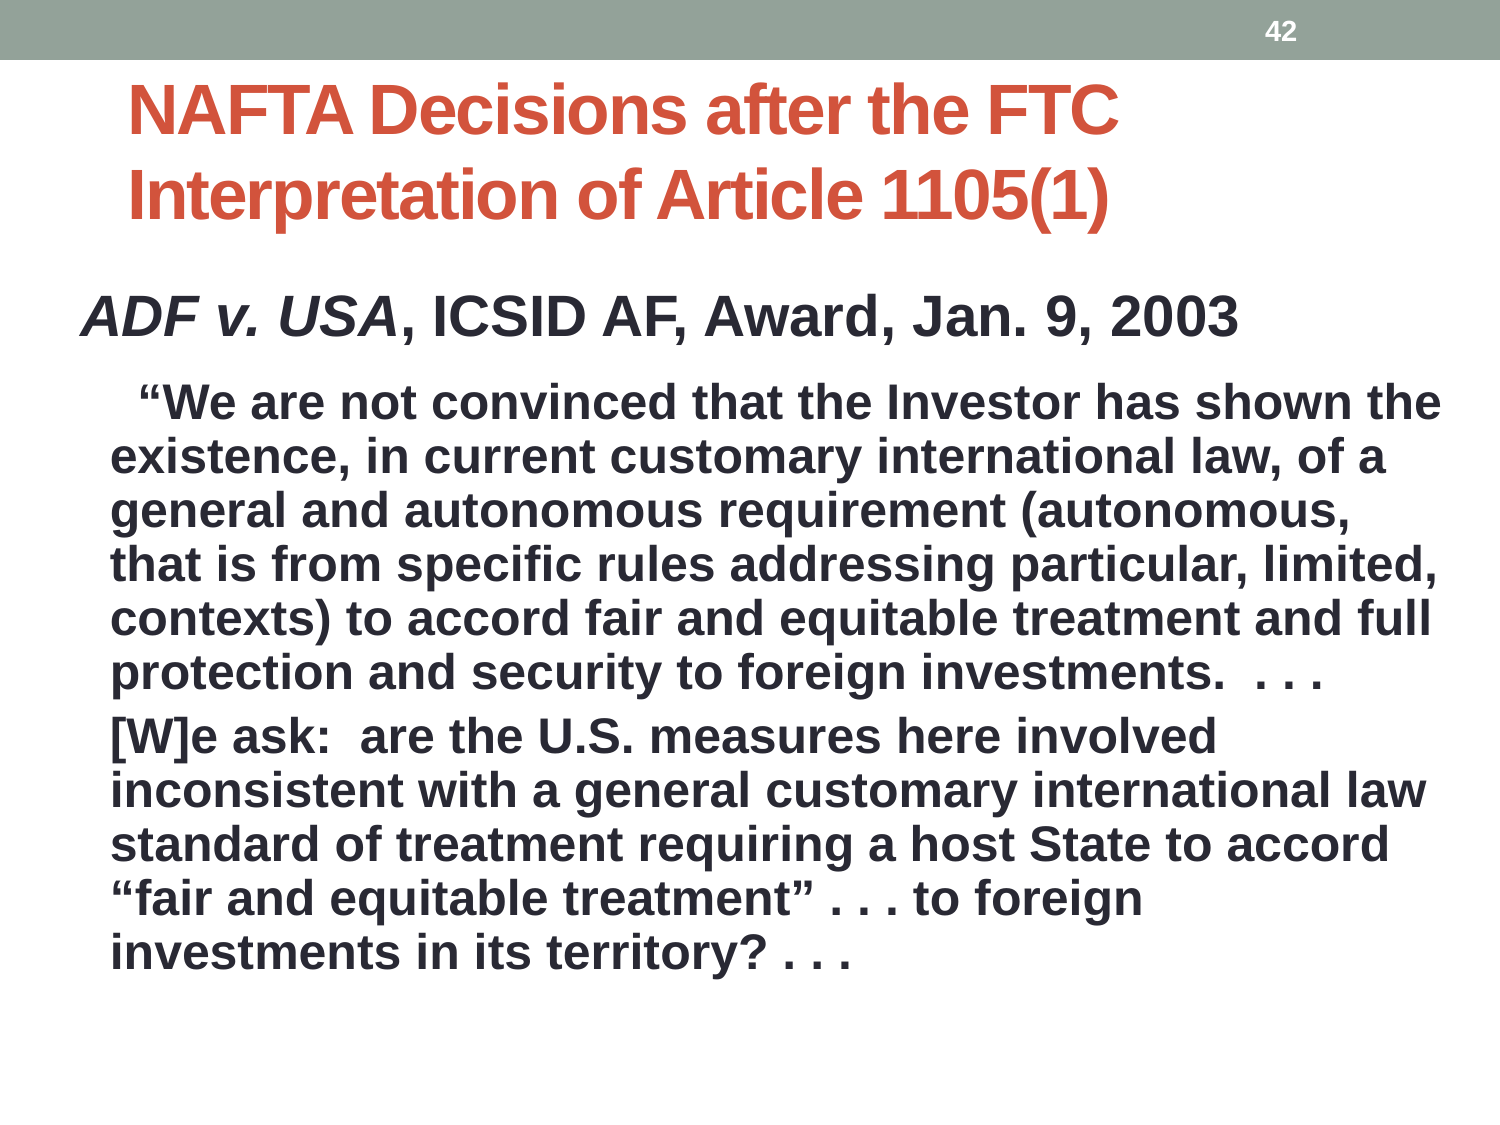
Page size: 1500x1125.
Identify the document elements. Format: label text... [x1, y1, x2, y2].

slide_number <編號> [1250, 3, 1425, 57]
title NAFTA Decisions after the FTC Interpretation of Article 1105(1) [112, 54, 1388, 243]
list ADF v. USA, ICSID AF, Award, Jan. 9, 2003 “We are not convinced that the Investor has shown the existence, in current customary international law, of a general and autonomous requirement (autonomous, that is from specific rules addressing particular, limited, contexts) to accord fair and equitable treatment and full protection and security to foreign investments. . . . [W]e ask: are the U.S. measures here involved inconsistent with a general customary international law standard of treatment requiring a host State to accord “fair and equitable treatment” . . . to foreign investments in its territory? . . . [64, 278, 1459, 1000]
